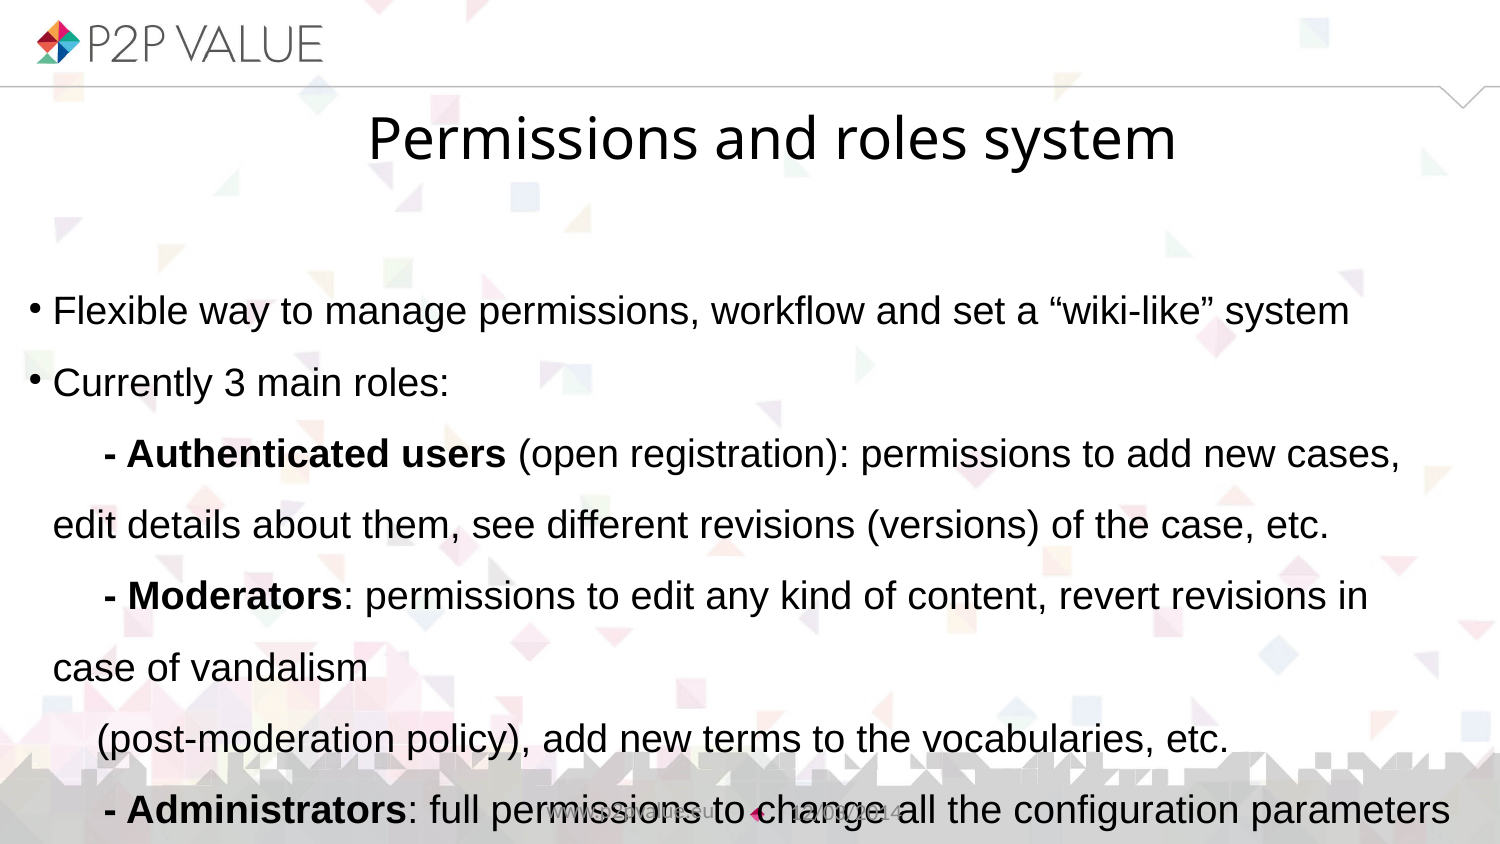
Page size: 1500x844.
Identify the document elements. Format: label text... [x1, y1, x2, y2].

subtitle Flexible way to manage permissions, workflow and set a “wiki-like” system Currently 3 main roles: - Authenticated users (open registration): permissions to add new cases, edit details about them, see different revisions (versions) of the case, etc. - Moderators: permissions to edit any kind of content, revert revisions in case of vandalism (post-moderation policy), add new terms to the vocabularies, etc. - Administrators: full permissions to change all the configuration parameters [15, 255, 1470, 844]
slide_number 12/03/2014 [777, 788, 1470, 834]
text_box www.p2pvalue.eu [540, 789, 759, 829]
title Permissions and roles system [105, 92, 1441, 181]
picture [0, 0, 1500, 844]
